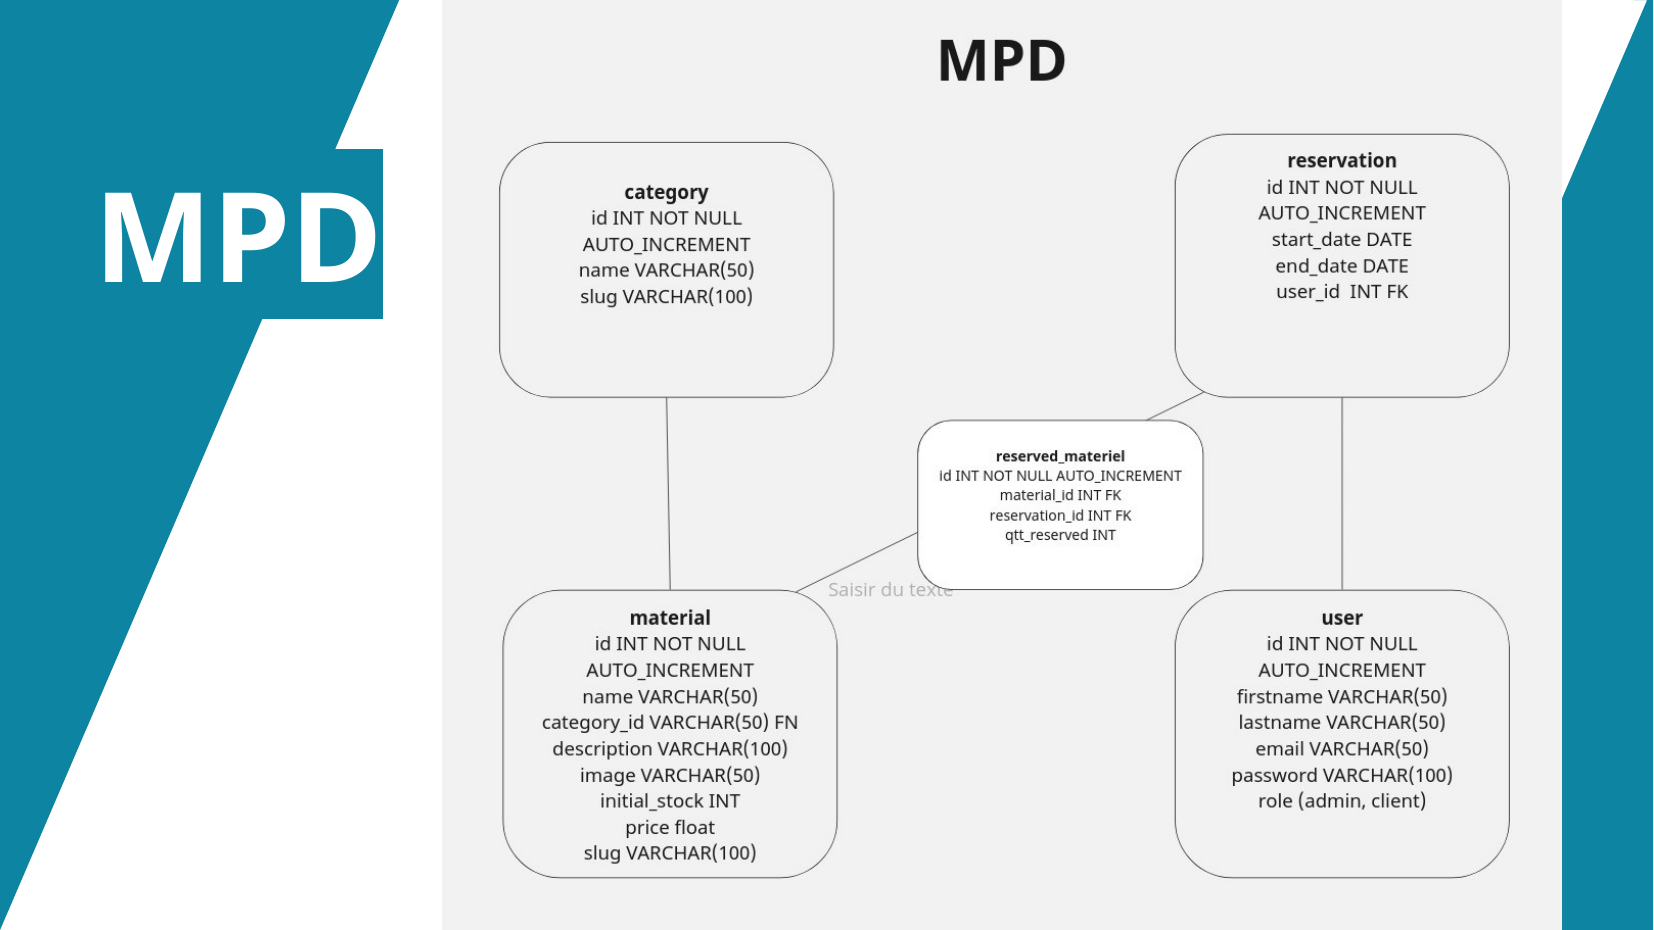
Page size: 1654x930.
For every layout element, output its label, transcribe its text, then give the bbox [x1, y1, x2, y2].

title MPD [94, 338, 442, 418]
picture [442, 0, 1562, 930]
